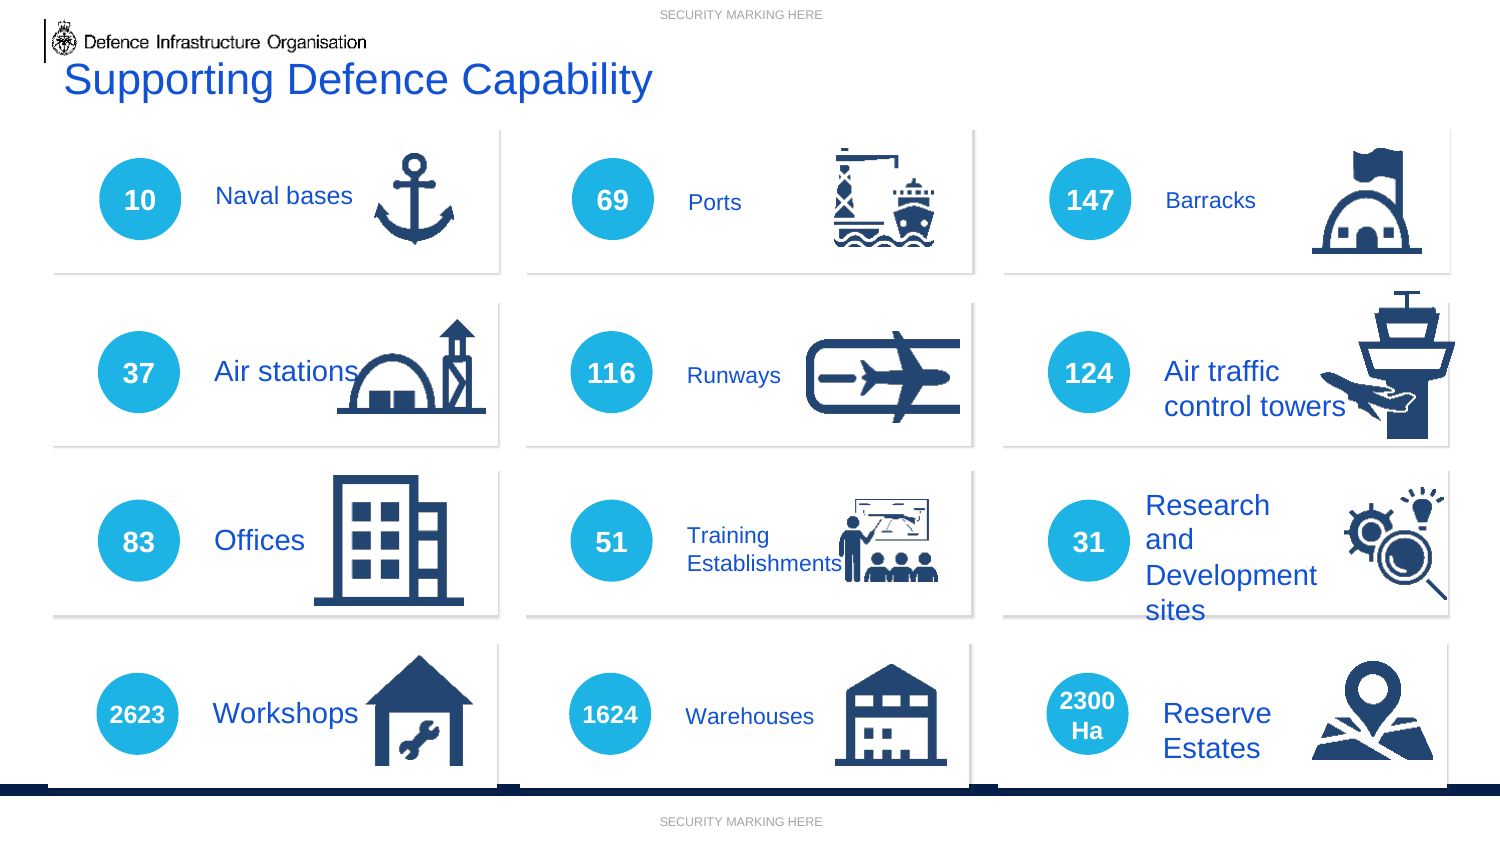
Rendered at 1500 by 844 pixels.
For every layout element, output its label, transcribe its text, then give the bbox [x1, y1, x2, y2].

picture [806, 331, 960, 430]
text_box [49, 299, 498, 446]
text_box 2623 [96, 672, 179, 755]
picture [839, 499, 938, 582]
text_box Workshops [201, 688, 365, 736]
text_box [522, 299, 971, 446]
text_box 147 [1049, 158, 1132, 241]
text_box 83 [97, 499, 180, 582]
text_box Training Establishments [675, 515, 878, 583]
text_box Naval bases [204, 173, 374, 216]
text_box Runways [675, 354, 806, 394]
picture [834, 148, 934, 247]
text_box [48, 640, 497, 788]
text_box Ports [676, 181, 834, 221]
picture [374, 153, 454, 245]
text_box 31 [1047, 499, 1130, 582]
text_box [998, 640, 1447, 788]
text_box 2300 Ha [1046, 672, 1129, 755]
text_box Barracks [1154, 180, 1312, 220]
text_box Air stations [202, 346, 337, 394]
picture [337, 319, 486, 414]
picture [1320, 291, 1455, 439]
picture [365, 655, 473, 766]
text_box 69 [571, 158, 654, 241]
text_box Warehouses [674, 696, 835, 736]
text_box [49, 467, 498, 615]
text_box [999, 467, 1448, 615]
text_box [520, 640, 969, 788]
text_box Reserve Estates [1151, 688, 1337, 771]
text_box Offices [202, 515, 314, 563]
text_box 51 [570, 499, 653, 582]
picture [835, 664, 947, 766]
text_box [999, 299, 1448, 446]
text_box 37 [97, 331, 180, 414]
text_box 10 [99, 158, 182, 241]
text_box 124 [1047, 331, 1130, 414]
picture [1312, 661, 1433, 760]
text_box Air traffic control towers [1152, 346, 1320, 429]
text_box [50, 126, 499, 273]
text_box 1624 [569, 672, 652, 755]
text_box [523, 126, 972, 273]
picture [1312, 148, 1422, 254]
text_box [1000, 126, 1450, 273]
text_box [522, 467, 971, 615]
picture [314, 475, 464, 606]
text_box 116 [570, 331, 653, 414]
picture [1344, 487, 1447, 600]
text_box Research and Development sites [1134, 480, 1337, 634]
text_box Supporting Defence Capability [52, 44, 878, 110]
